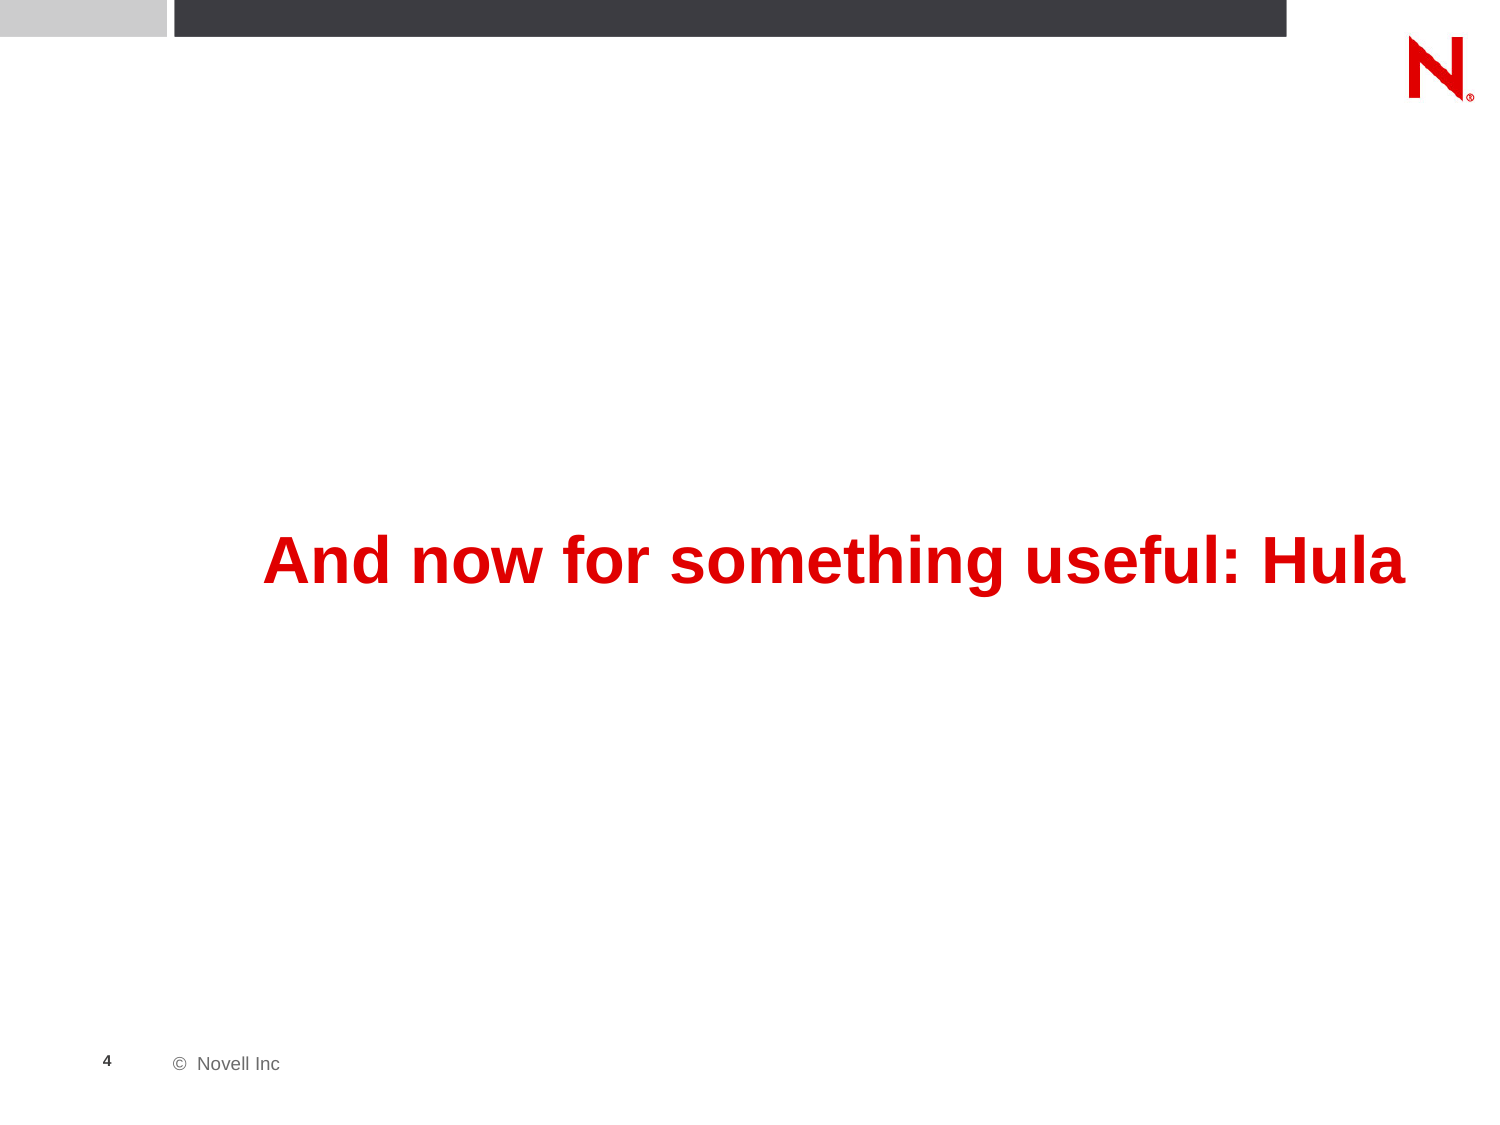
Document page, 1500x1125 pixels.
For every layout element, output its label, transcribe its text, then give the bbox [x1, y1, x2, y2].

title And now for something useful: Hula [71, 460, 1422, 664]
picture [1404, 32, 1477, 105]
